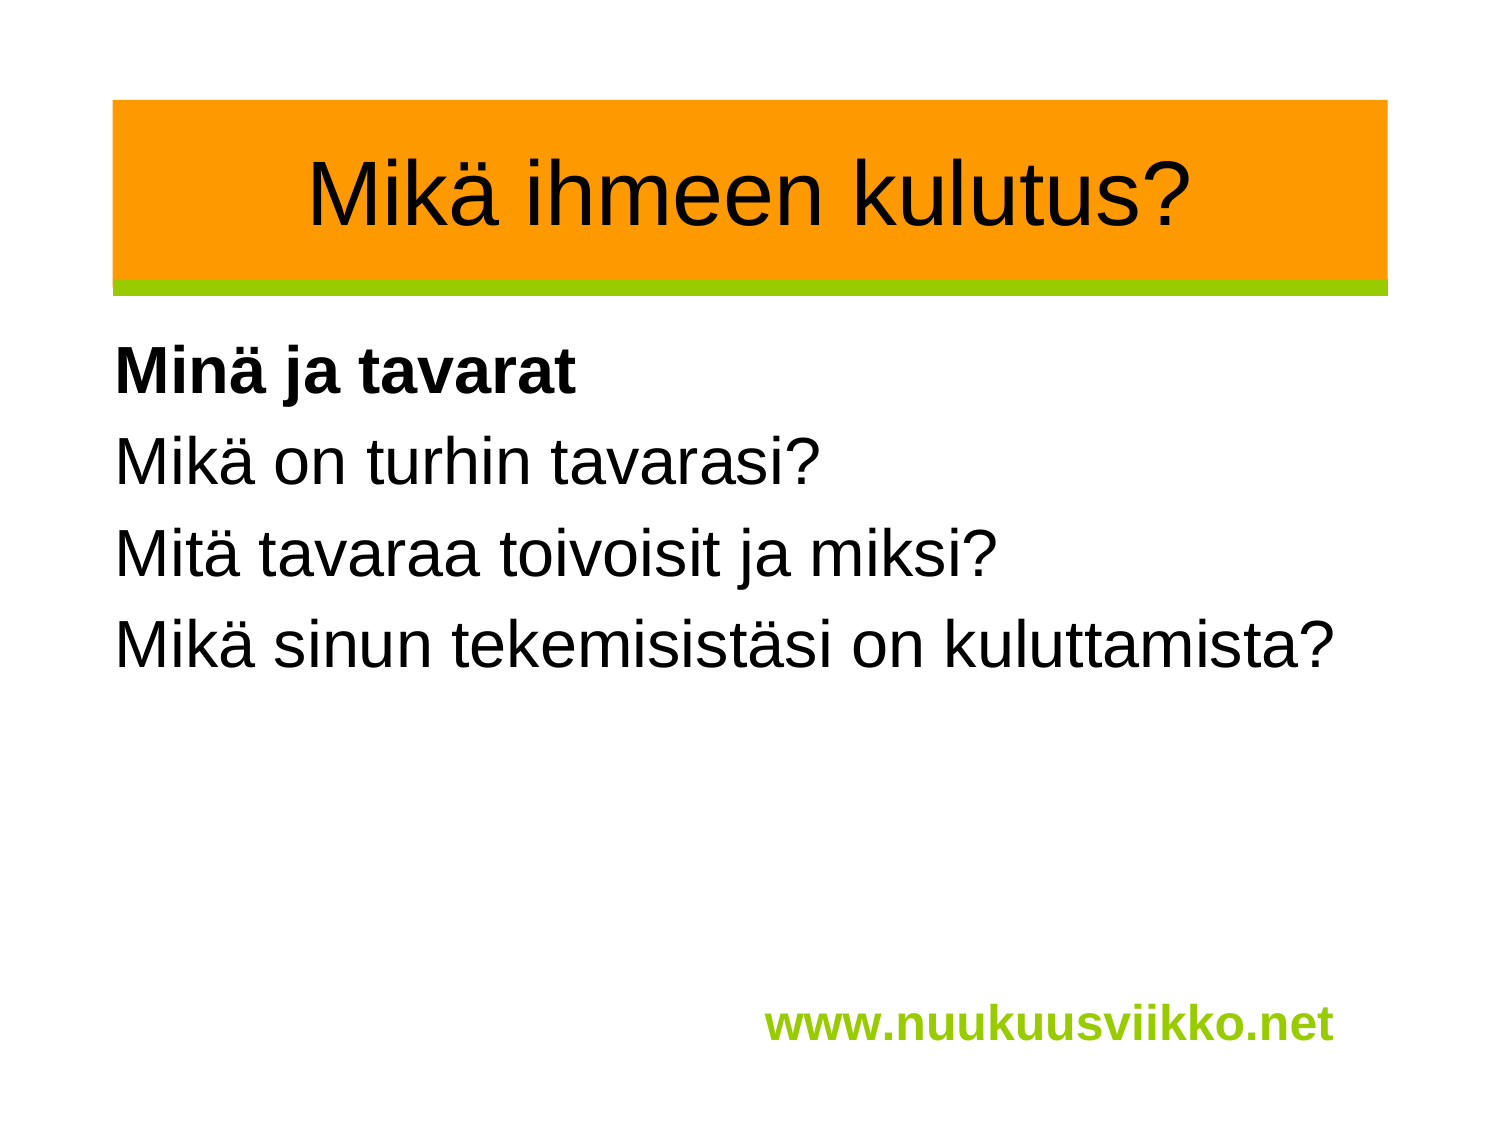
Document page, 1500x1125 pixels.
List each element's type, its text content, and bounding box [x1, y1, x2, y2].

list Minä ja tavarat Mikä on turhin tavarasi? Mitä tavaraa toivoisit ja miksi? Mikä sinun tekemisistäsi on kuluttamista? [99, 324, 1388, 1013]
title Mikä ihmeen kulutus? [112, 99, 1388, 279]
text_box www.nuukuusviikko.net [750, 987, 1350, 1059]
